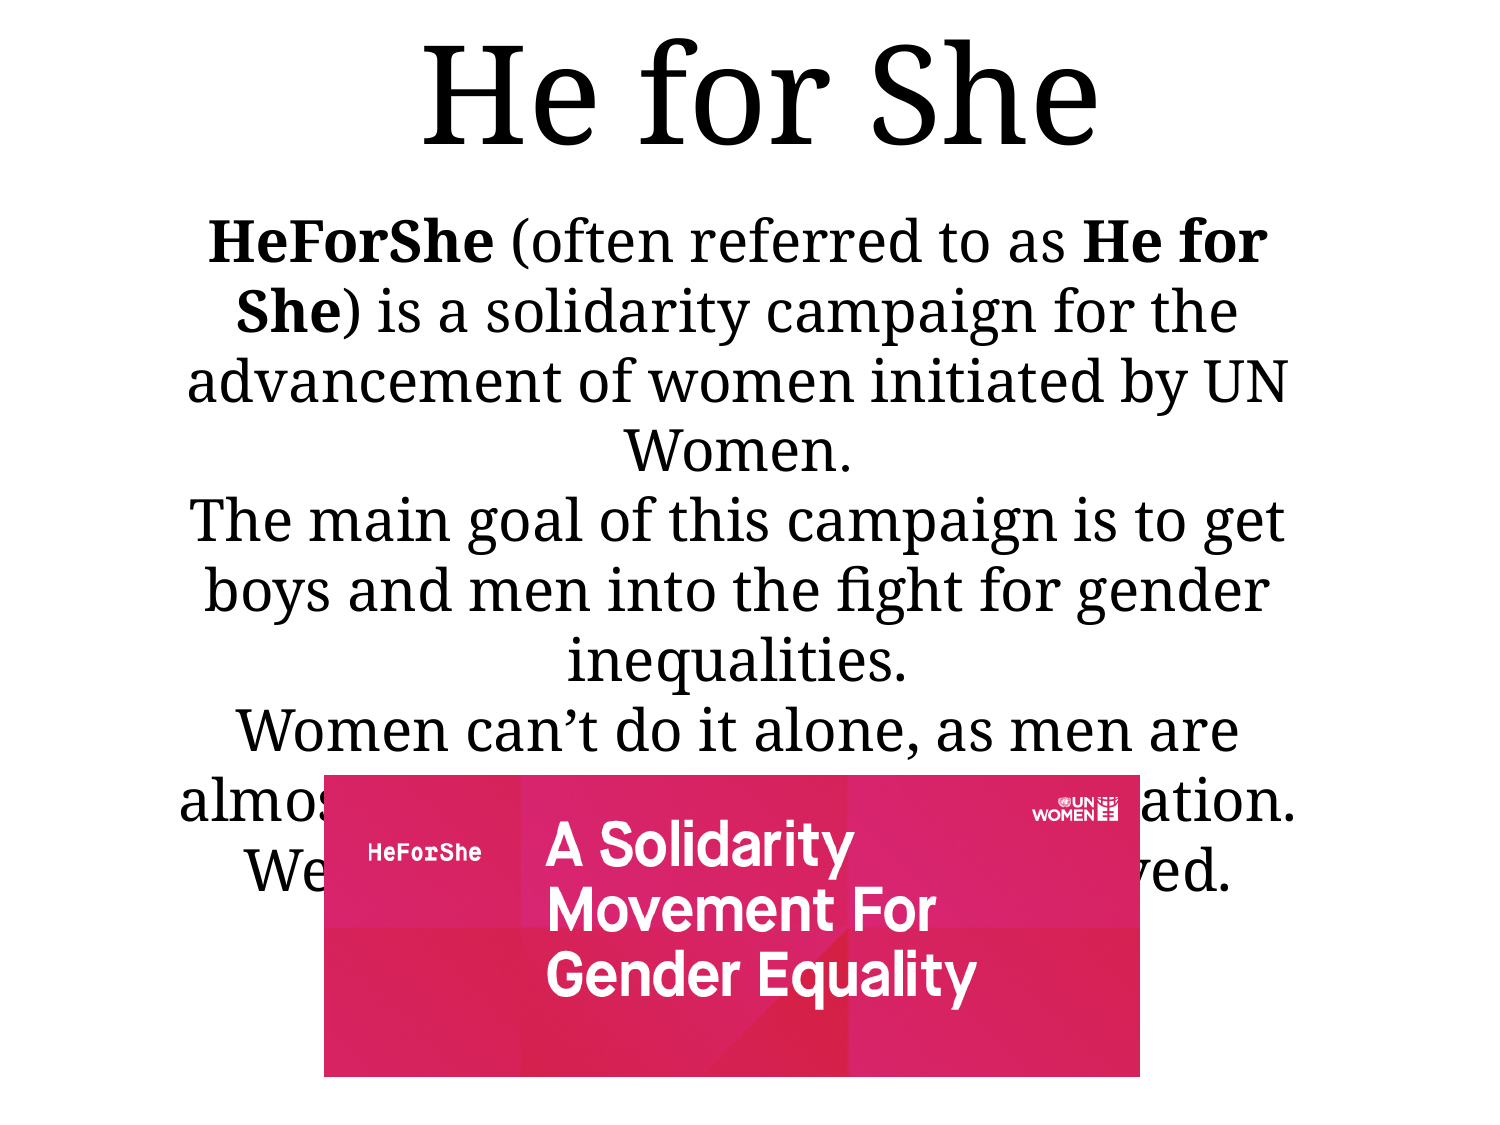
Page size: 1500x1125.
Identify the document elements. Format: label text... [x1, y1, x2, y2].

subtitle HeForShe (often referred to as He for She) is a solidarity campaign for the advancement of women initiated by UN Women. The main goal of this campaign is to get boys and men into the fight for gender inequalities. Women can’t do it alone, as men are almost one half of the global population. We need everybody to get involved. [135, 196, 1341, 823]
title He for She [123, 0, 1399, 242]
picture [324, 775, 1140, 1077]
